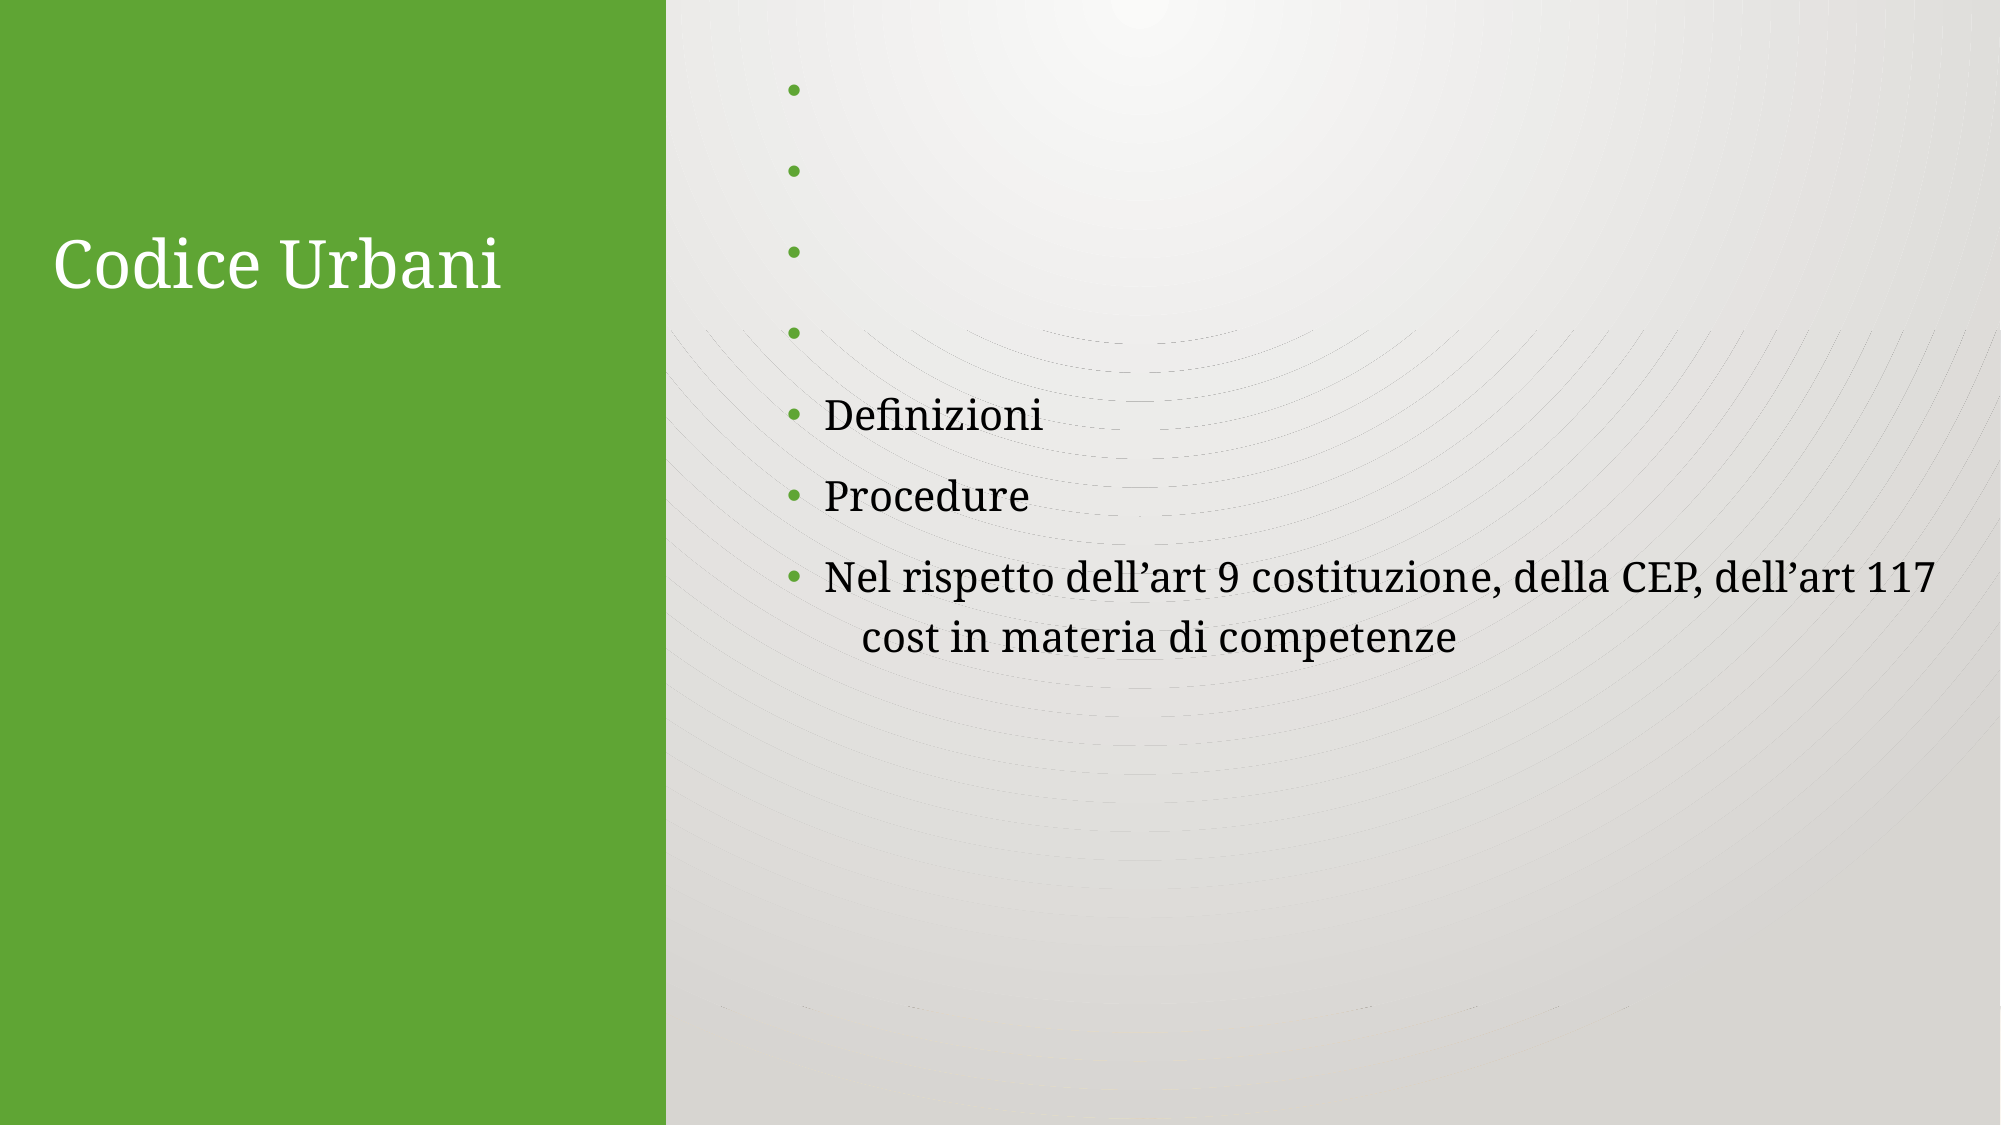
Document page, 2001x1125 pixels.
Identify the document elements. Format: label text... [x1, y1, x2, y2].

list Definizioni Procedure Nel rispetto dell’art 9 costituzione, della CEP, dell’art 117 cost in materia di competenze [771, 57, 1979, 1093]
text_box [0, 0, 2000, 1125]
title Codice Urbani [37, 79, 629, 1063]
